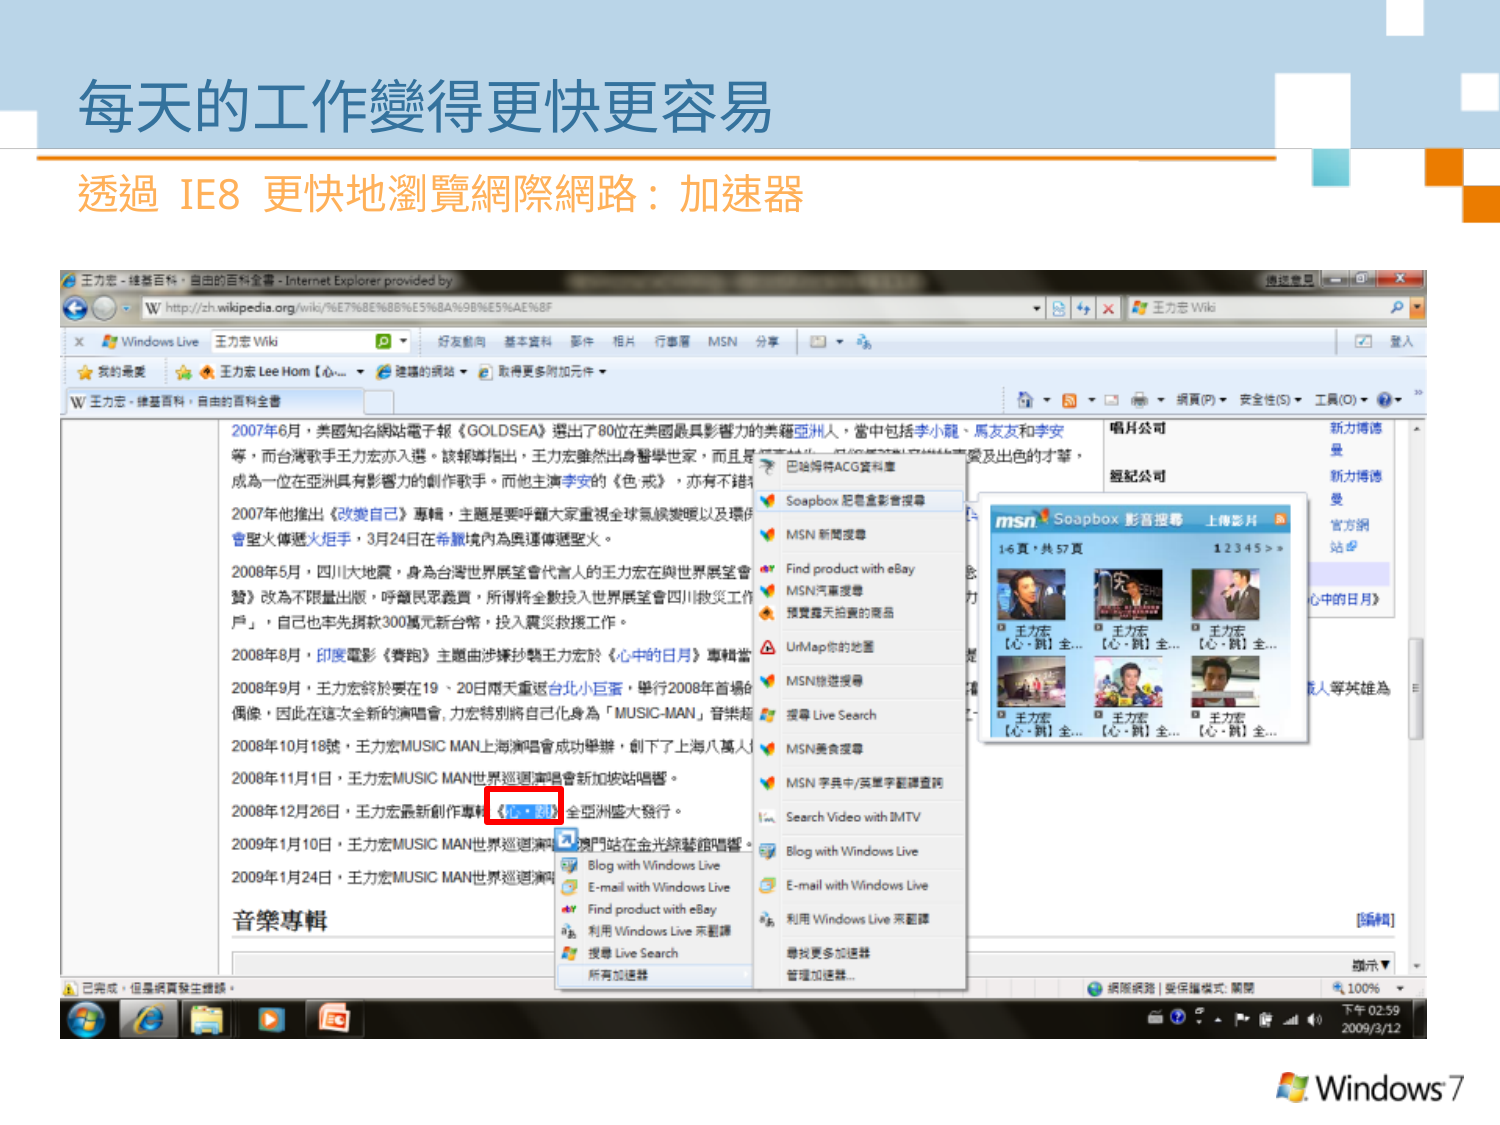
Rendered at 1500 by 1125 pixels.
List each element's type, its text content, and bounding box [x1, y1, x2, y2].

picture [60, 270, 1427, 1039]
text_box 透過 IE8 更快地瀏覽網際網路: 加速器 [44, 160, 1459, 227]
title 每天的工作變得更快更容易 [62, 62, 1413, 150]
